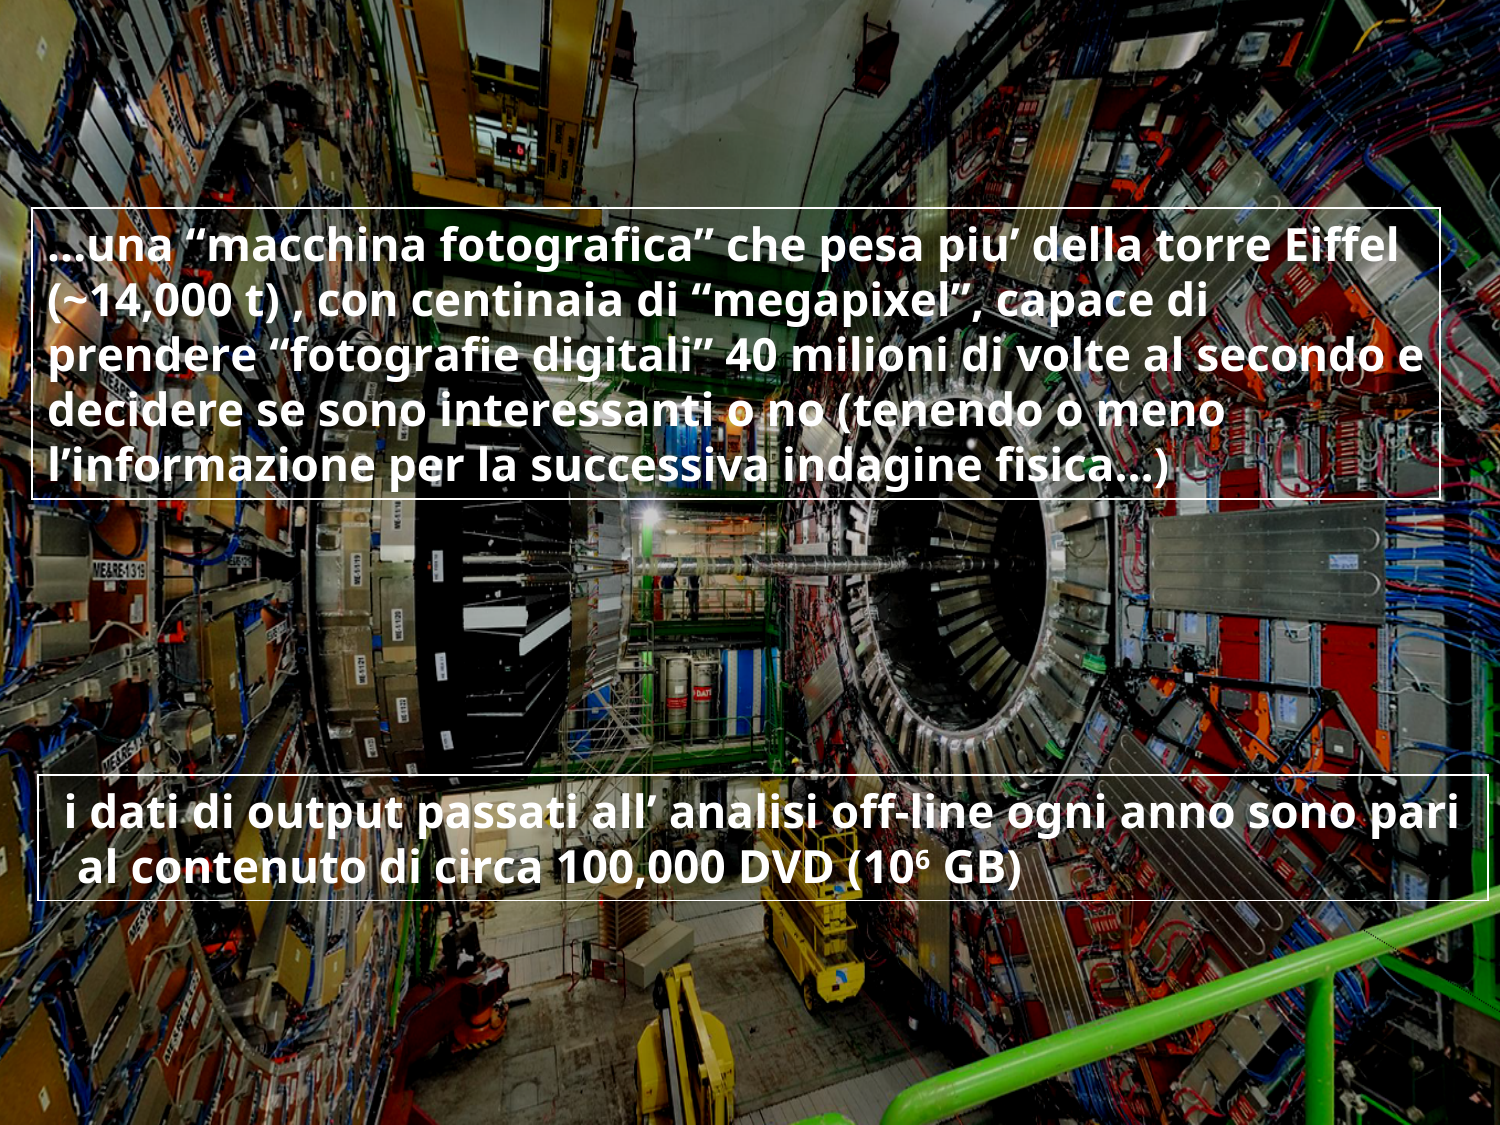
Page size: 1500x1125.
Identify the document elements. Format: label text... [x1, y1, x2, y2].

text_box i dati di output passati all’ analisi off-line ogni anno sono pari al contenuto di circa 100,000 DVD (106 GB) [38, 774, 1488, 901]
text_box …una “macchina fotografica” che pesa piu’ della torre Eiffel (~14,000 t) , con centinaia di “megapixel”, capace di prendere “fotografie digitali” 40 milioni di volte al secondo e decidere se sono interessanti o no (tenendo o meno l’informazione per la successiva indagine fisica…) [32, 208, 1441, 499]
picture [0, 0, 1500, 1125]
